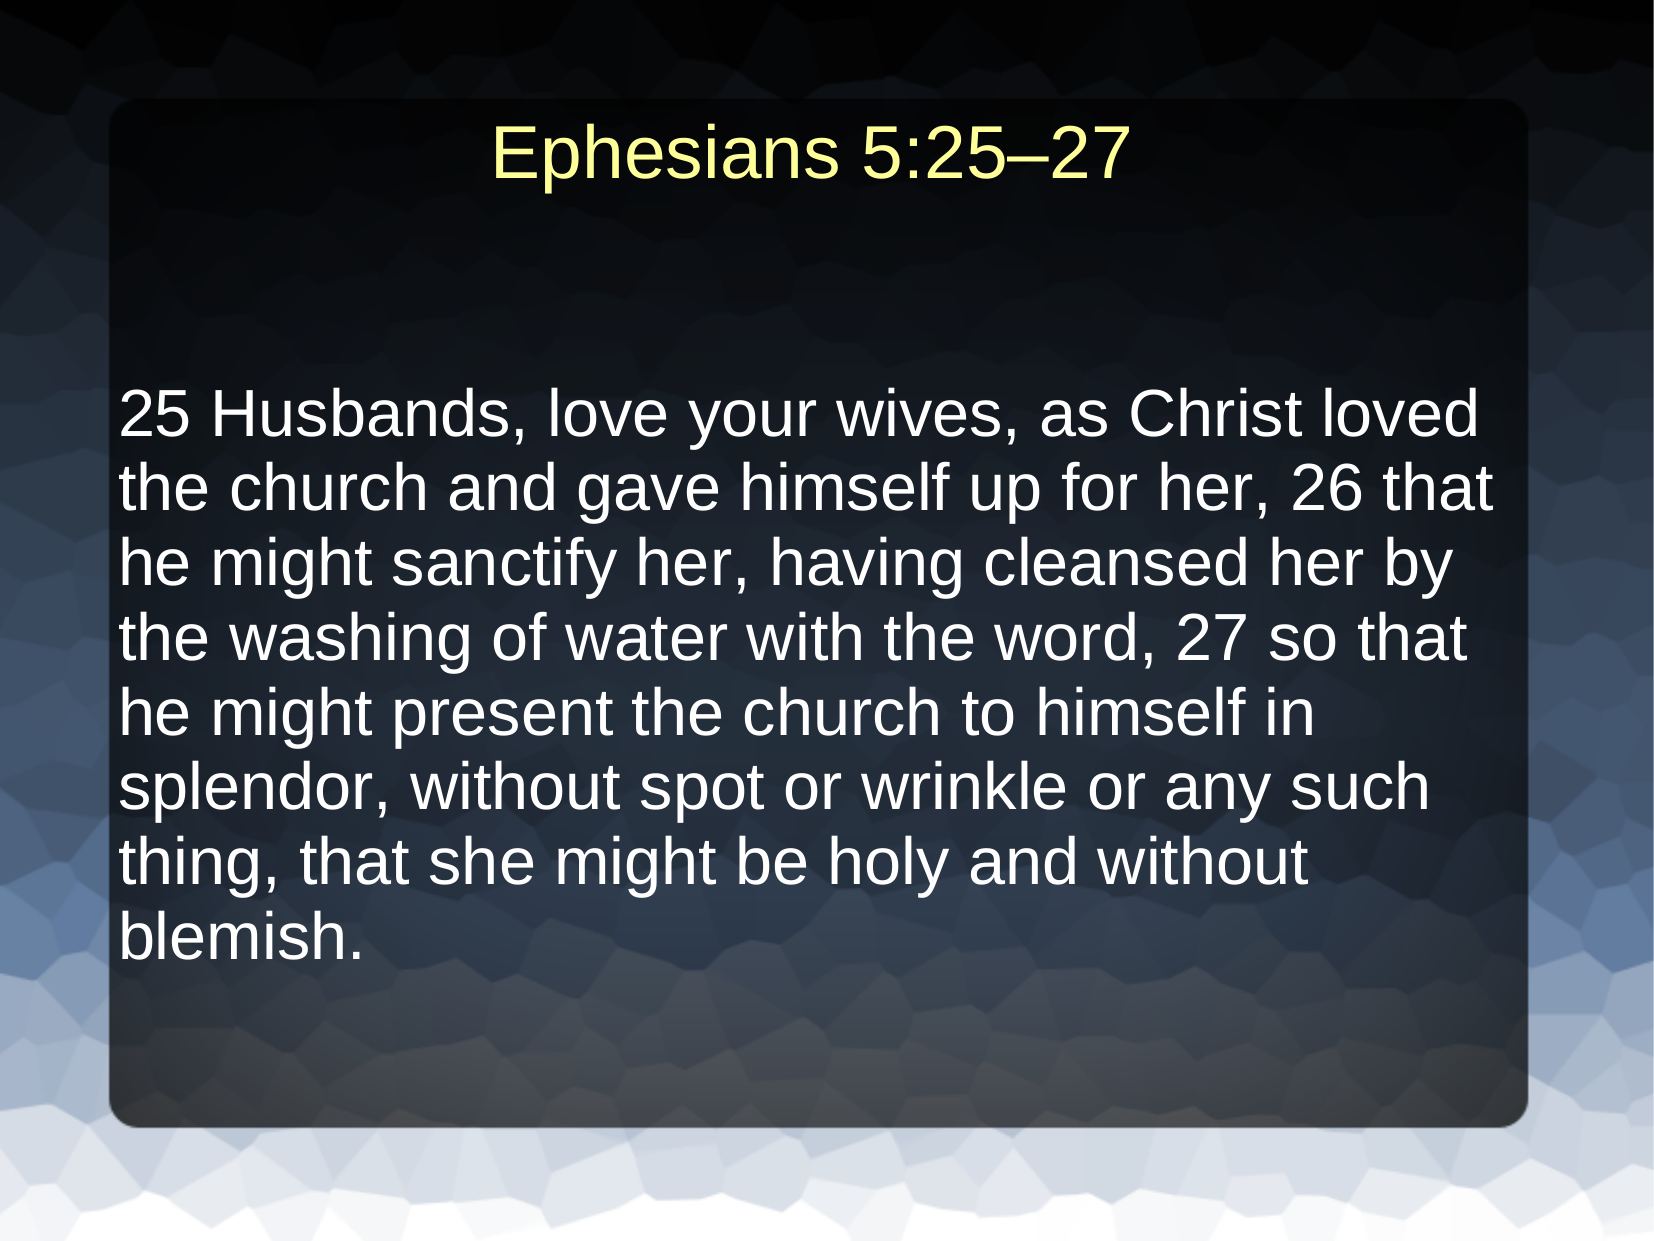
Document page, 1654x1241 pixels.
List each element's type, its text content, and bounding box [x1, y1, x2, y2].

list 25 Husbands, love your wives, as Christ loved the church and gave himself up for her, 26 that he might sanctify her, having cleansed her by the washing of water with the word, 27 so that he might present the church to himself in splendor, without spot or wrinkle or any such thing, that she might be holy and without blemish. [118, 290, 1506, 1109]
title Ephesians 5:25–27 [118, 49, 1506, 257]
picture [0, 0, 1654, 1241]
